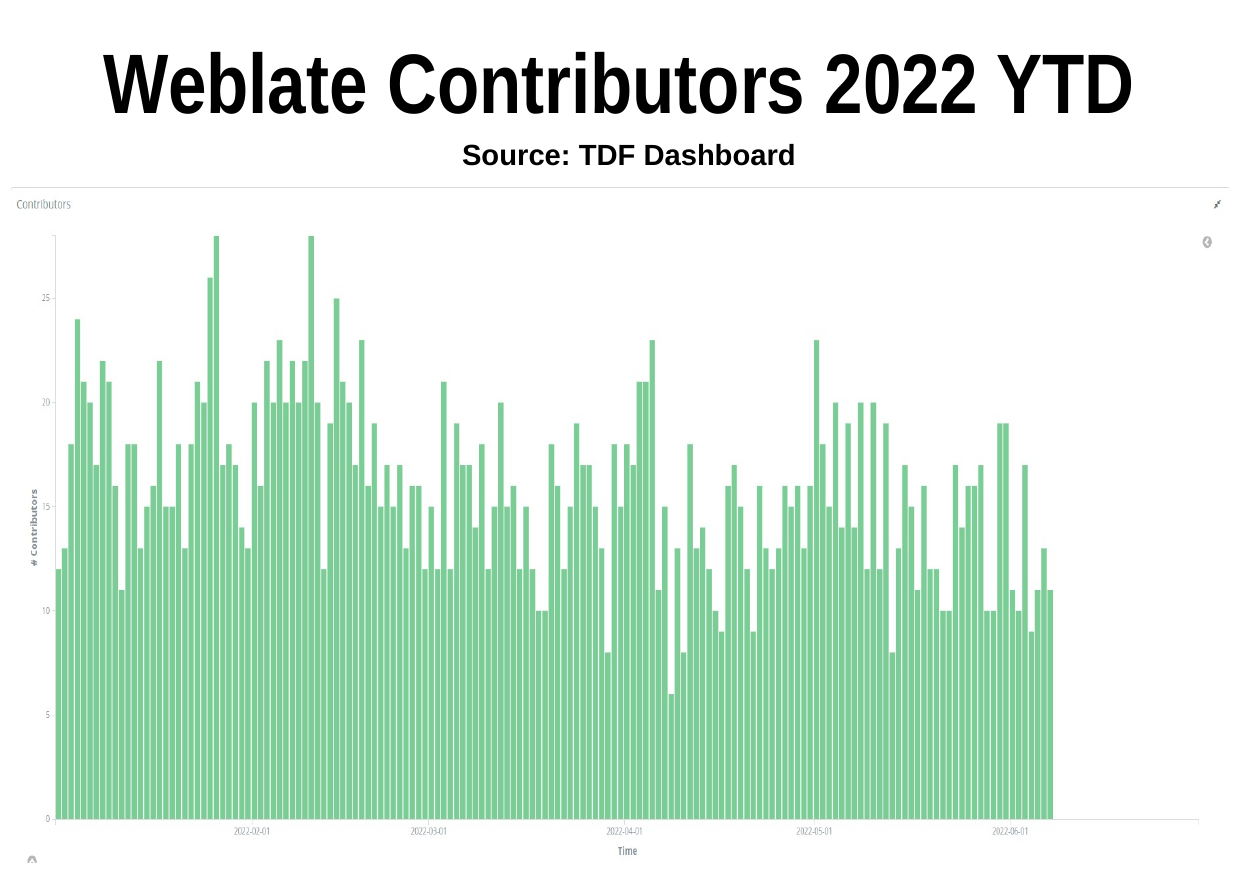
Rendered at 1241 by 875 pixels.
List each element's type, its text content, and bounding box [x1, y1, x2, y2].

text_box Source: TDF Dashboard [447, 131, 812, 185]
picture [11, 187, 1229, 863]
title Weblate Contributors 2022 YTD [11, 12, 1229, 155]
